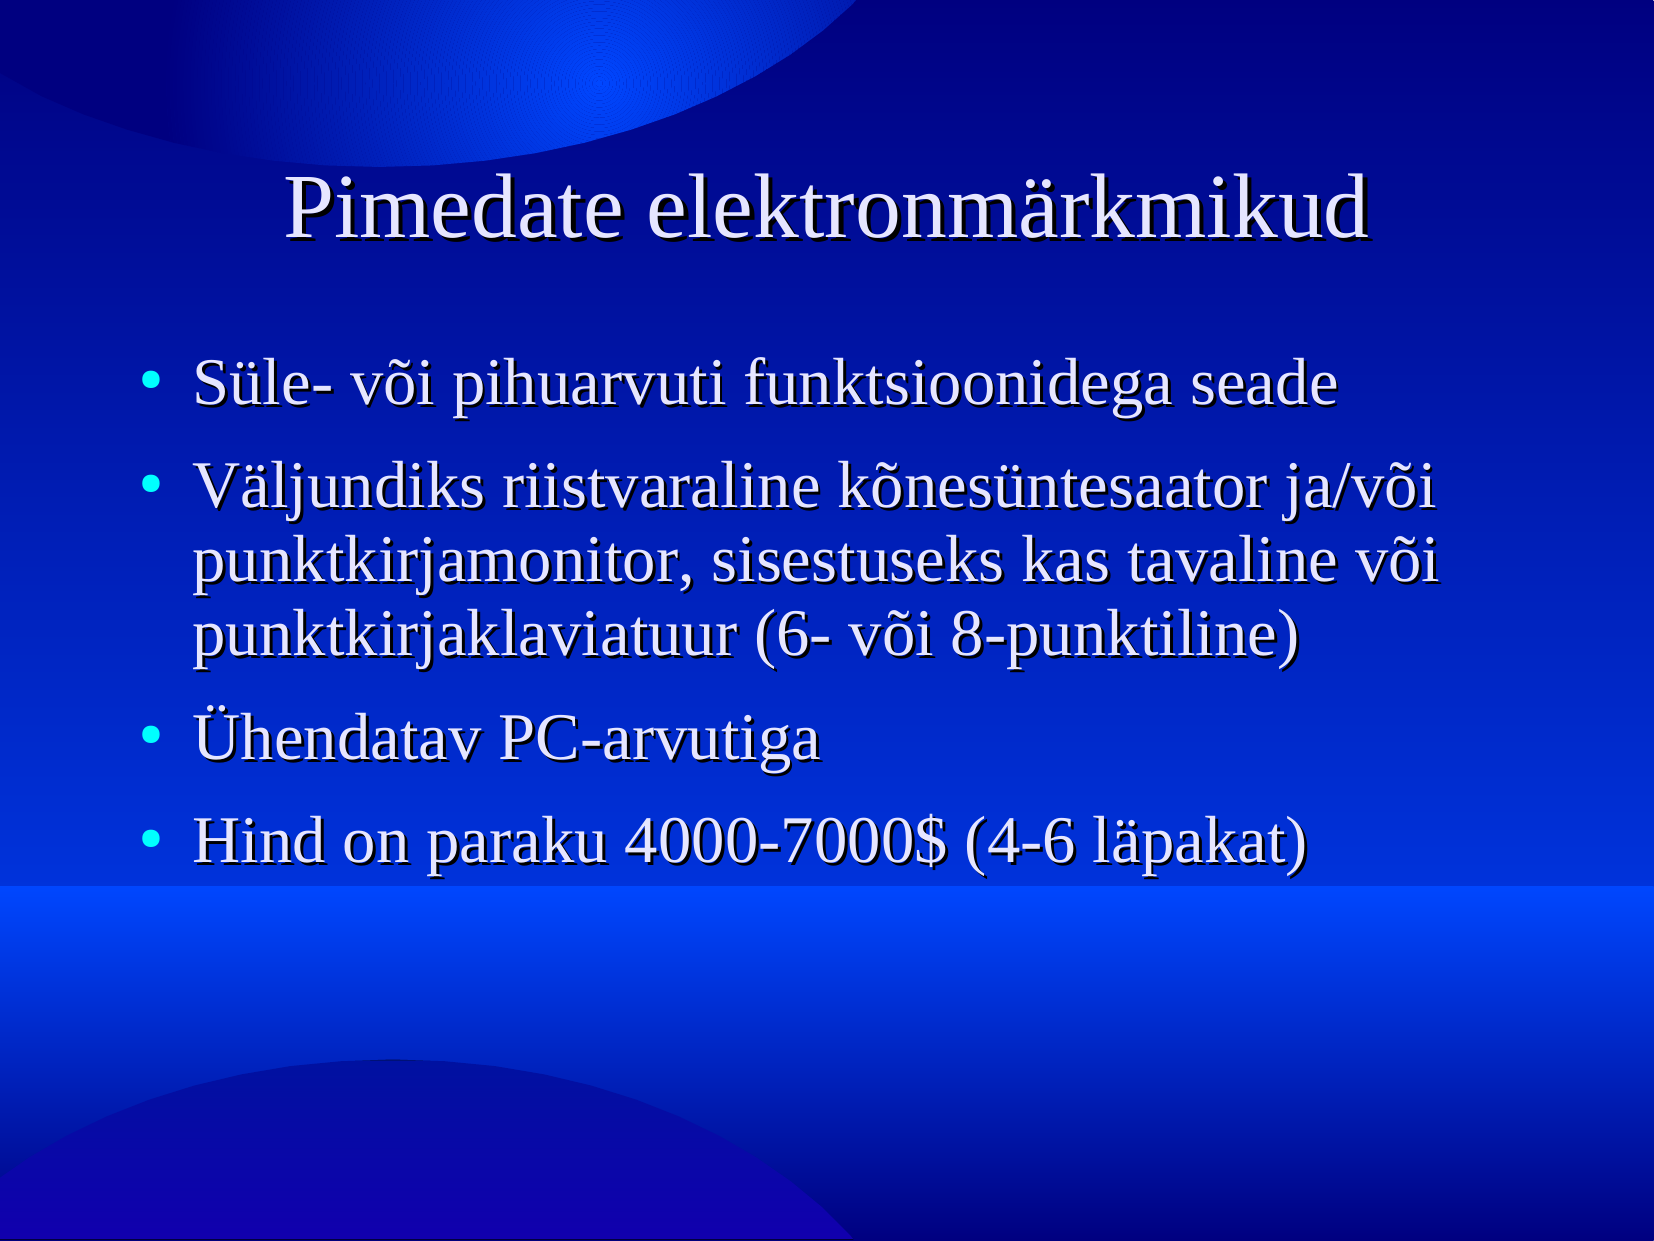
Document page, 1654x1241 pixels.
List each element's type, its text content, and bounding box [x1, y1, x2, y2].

title Pimedate elektronmärkmikud [121, 102, 1534, 311]
list Süle- või pihuarvuti funktsioonidega seade Väljundiks riistvaraline kõnesüntesaator ja/või punktkirjamonitor, sisestuseks kas tavaline või punktkirjaklaviatuur (6- või 8-punktiline) Ühendatav PC-arvutiga Hind on paraku 4000-7000$ (4-6 läpakat) [121, 344, 1534, 1127]
